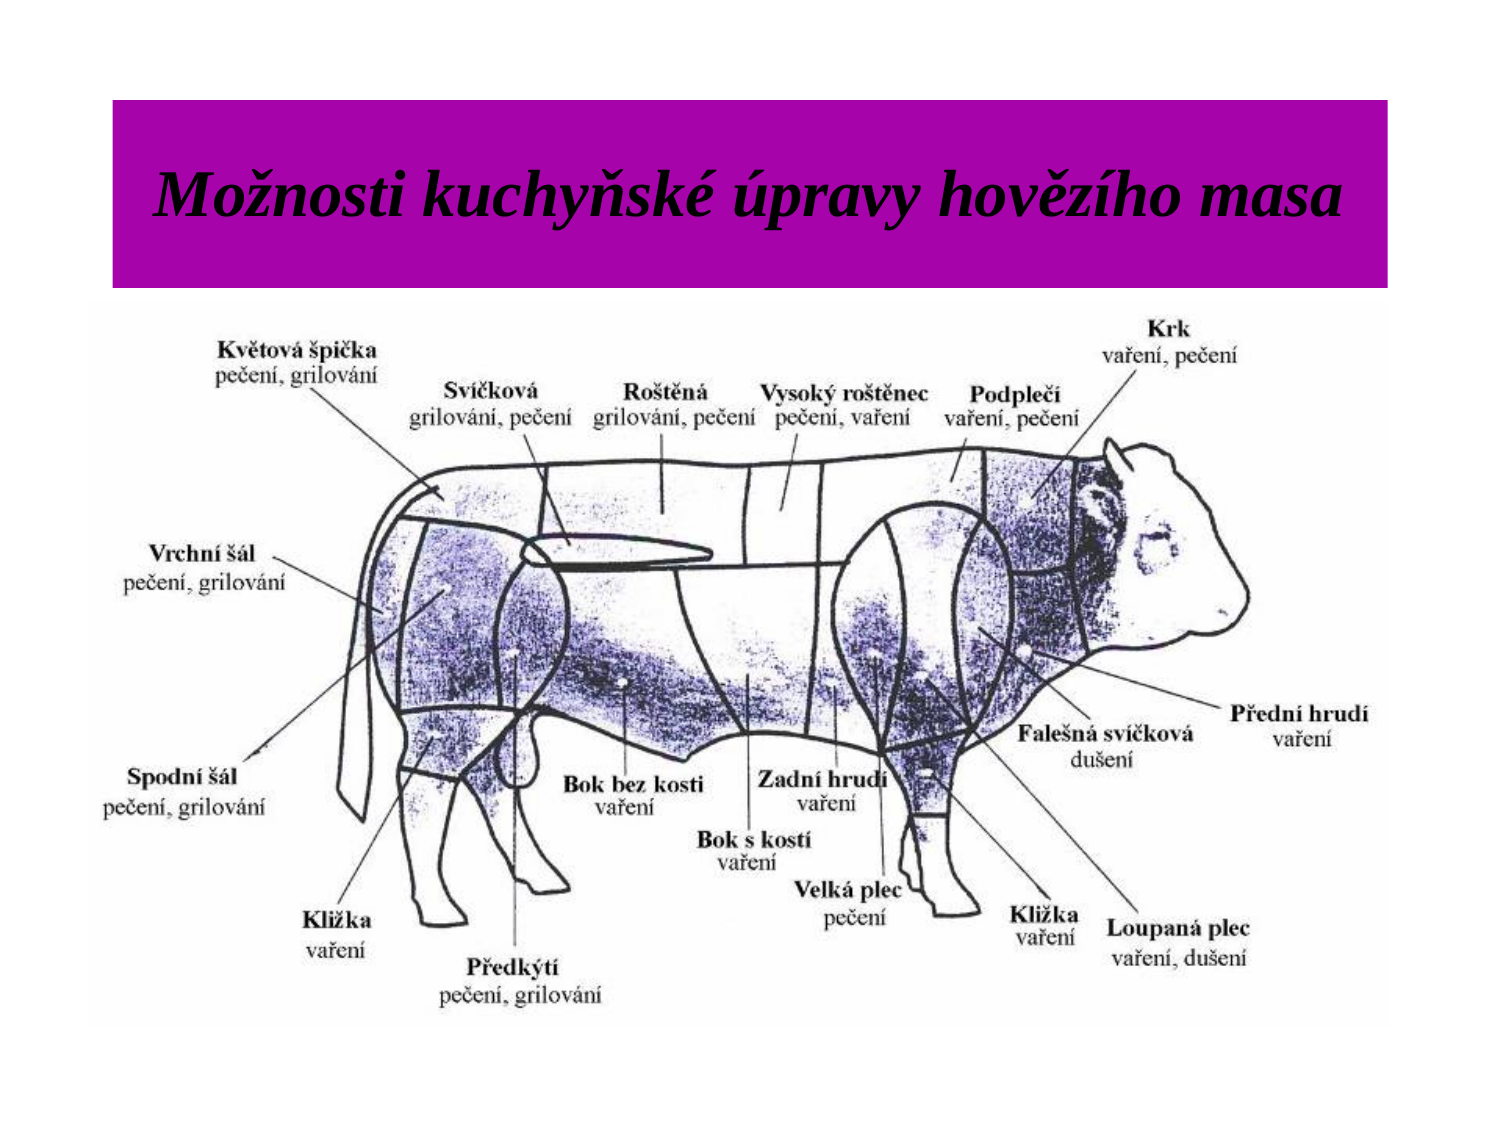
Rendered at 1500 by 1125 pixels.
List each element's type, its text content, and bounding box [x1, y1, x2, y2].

picture [88, 302, 1389, 1027]
title Možnosti kuchyňské úpravy hovězího masa [112, 99, 1388, 288]
